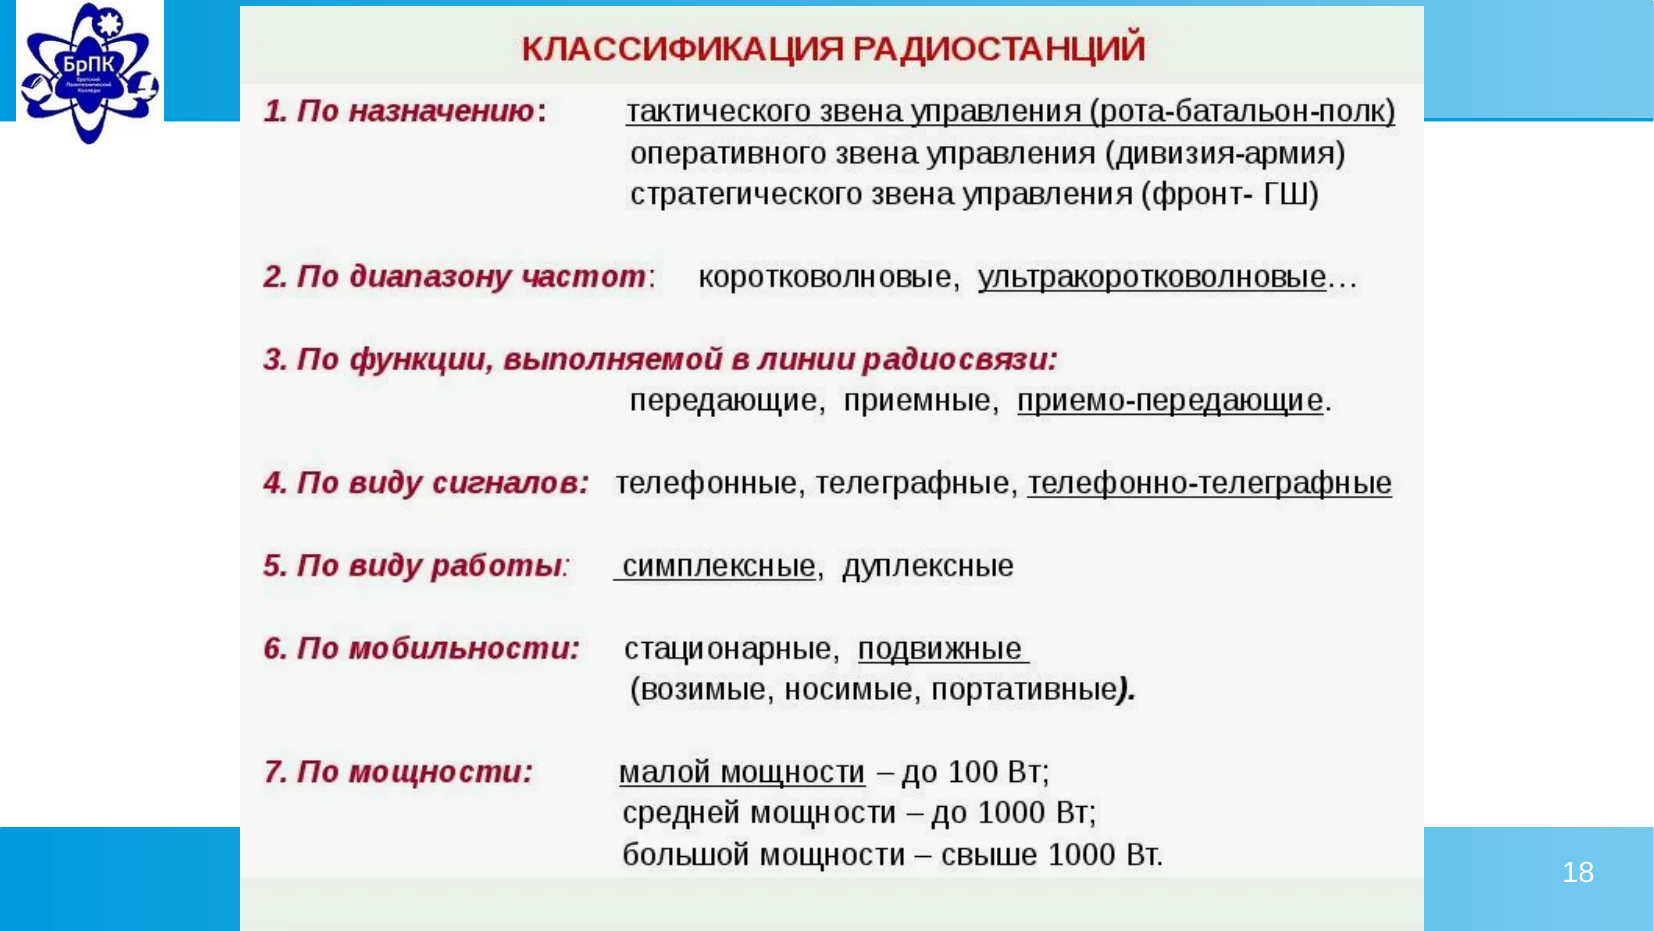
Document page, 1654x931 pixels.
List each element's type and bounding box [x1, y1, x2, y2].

picture [16, 0, 164, 147]
picture [240, 6, 1424, 931]
